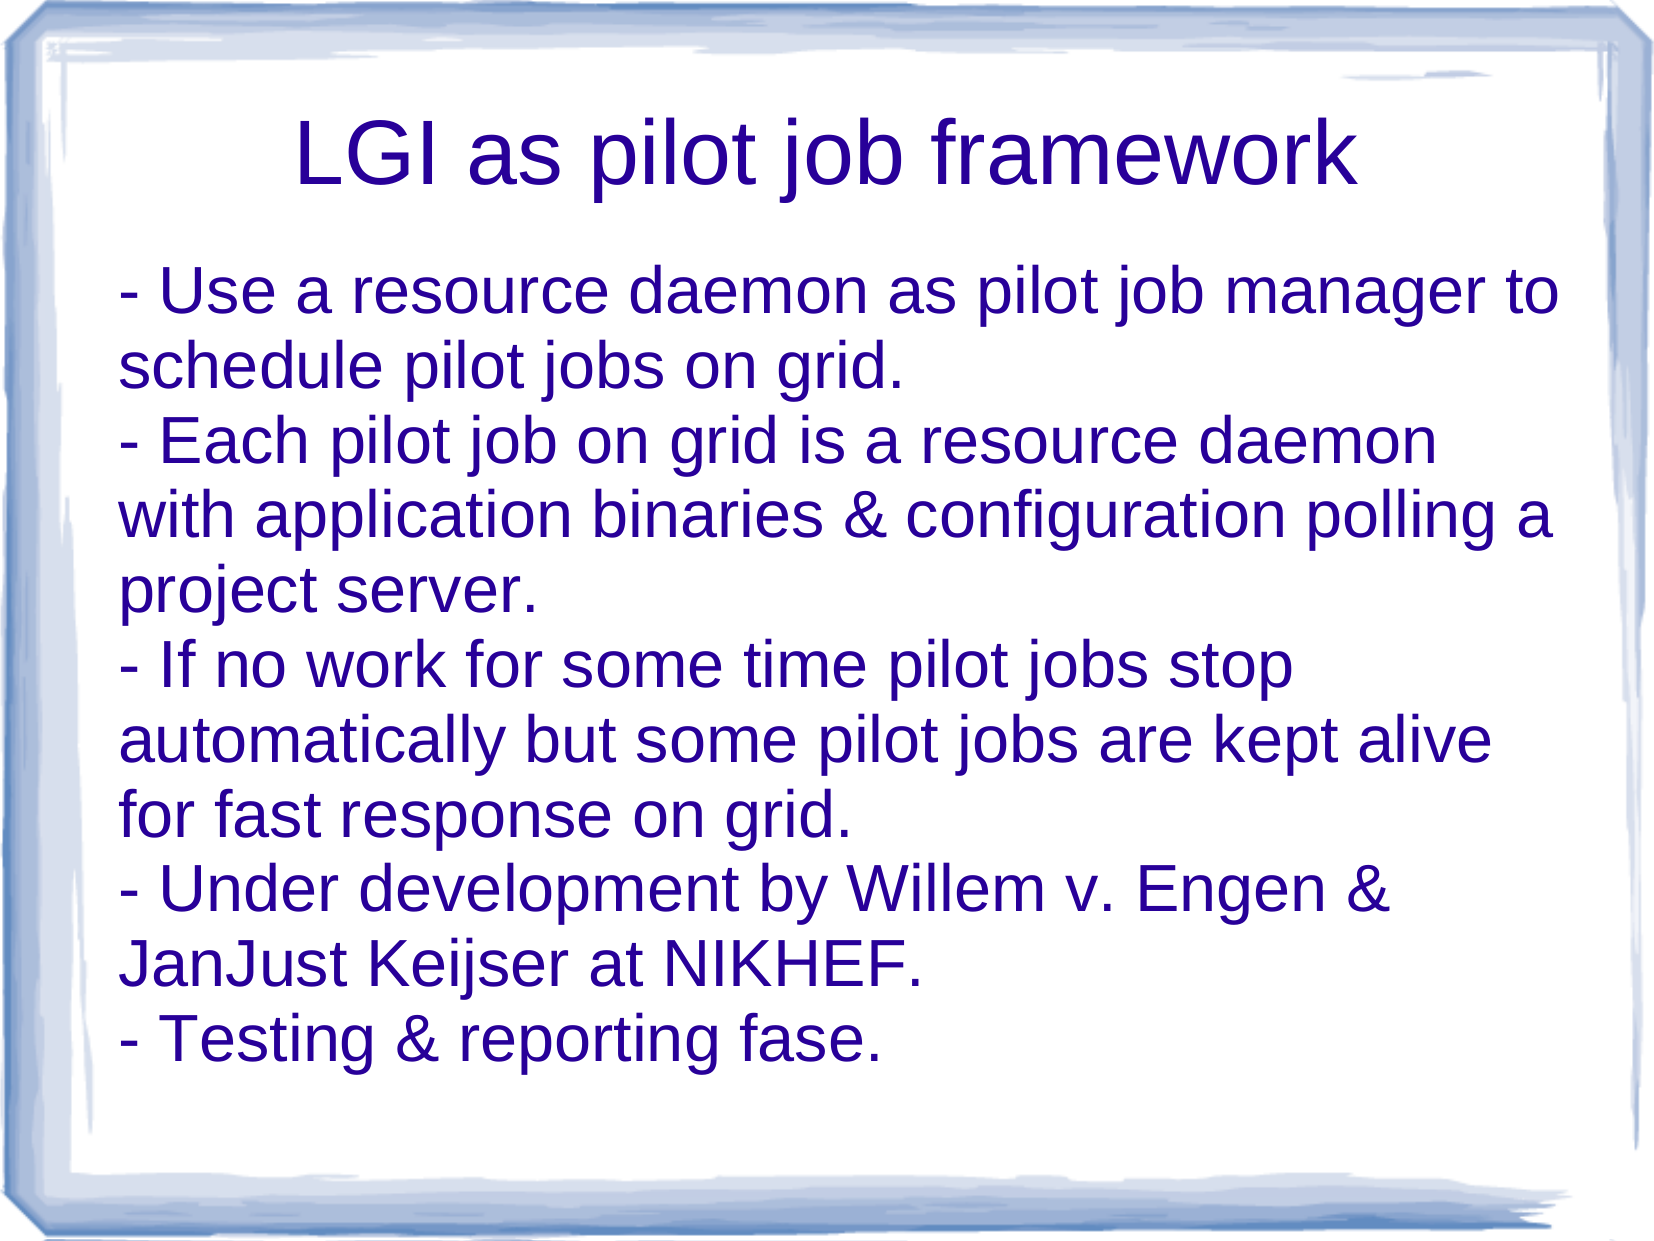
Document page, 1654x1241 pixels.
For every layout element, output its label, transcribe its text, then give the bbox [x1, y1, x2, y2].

subtitle - Use a resource daemon as pilot job manager to schedule pilot jobs on grid. - Each pilot job on grid is a resource daemon with application binaries & configuration polling a project server. - If no work for some time pilot jobs stop automatically but some pilot jobs are kept alive for fast response on grid. - Under development by Willem v. Engen & JanJust Keijser at NIKHEF. - Testing & reporting fase. [118, 236, 1571, 1093]
title LGI as pilot job framework [82, 56, 1571, 250]
picture [0, 0, 1654, 1241]
